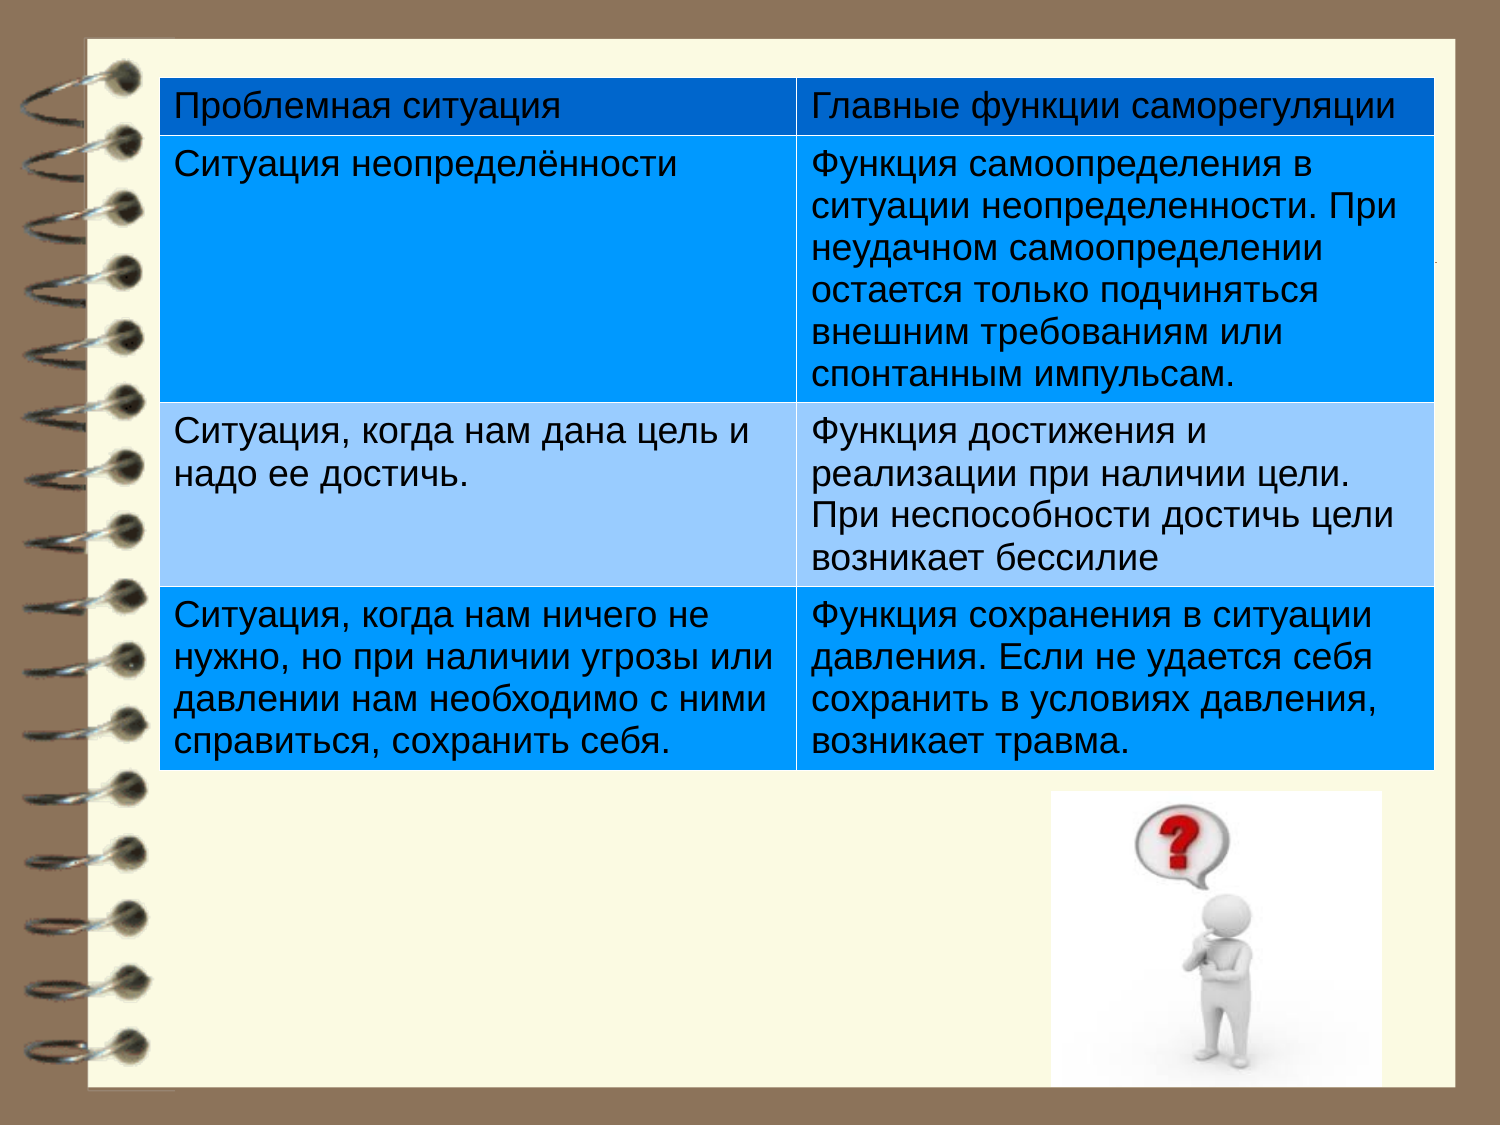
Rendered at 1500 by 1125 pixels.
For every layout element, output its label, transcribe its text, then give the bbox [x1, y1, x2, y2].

table_cell Функция достижения и реализации при наличии цели. При неспособности достичь цели возникает бессилие [797, 403, 1434, 586]
table_header Проблемная ситуация [160, 78, 796, 135]
table_header Главные функции саморегуляции [797, 78, 1434, 135]
table_cell Ситуация неопределённости [160, 136, 796, 402]
table_cell Функция самоопределения в ситуации неопределенности. При неудачном самоопределении остается только подчиняться внешним требованиям или спонтанным импульсам. [797, 136, 1434, 402]
picture [0, 0, 175, 1125]
picture [1051, 791, 1382, 1087]
table_cell Функция сохранения в ситуации давления. Если не удается себя сохранить в условиях давления, возникает травма. [797, 587, 1434, 770]
table_cell Ситуация, когда нам дана цель и надо ее достичь. [160, 403, 796, 586]
table_cell Ситуация, когда нам ничего не нужно, но при наличии угрозы или давлении нам необходимо с ними справиться, сохранить себя. [160, 587, 796, 770]
